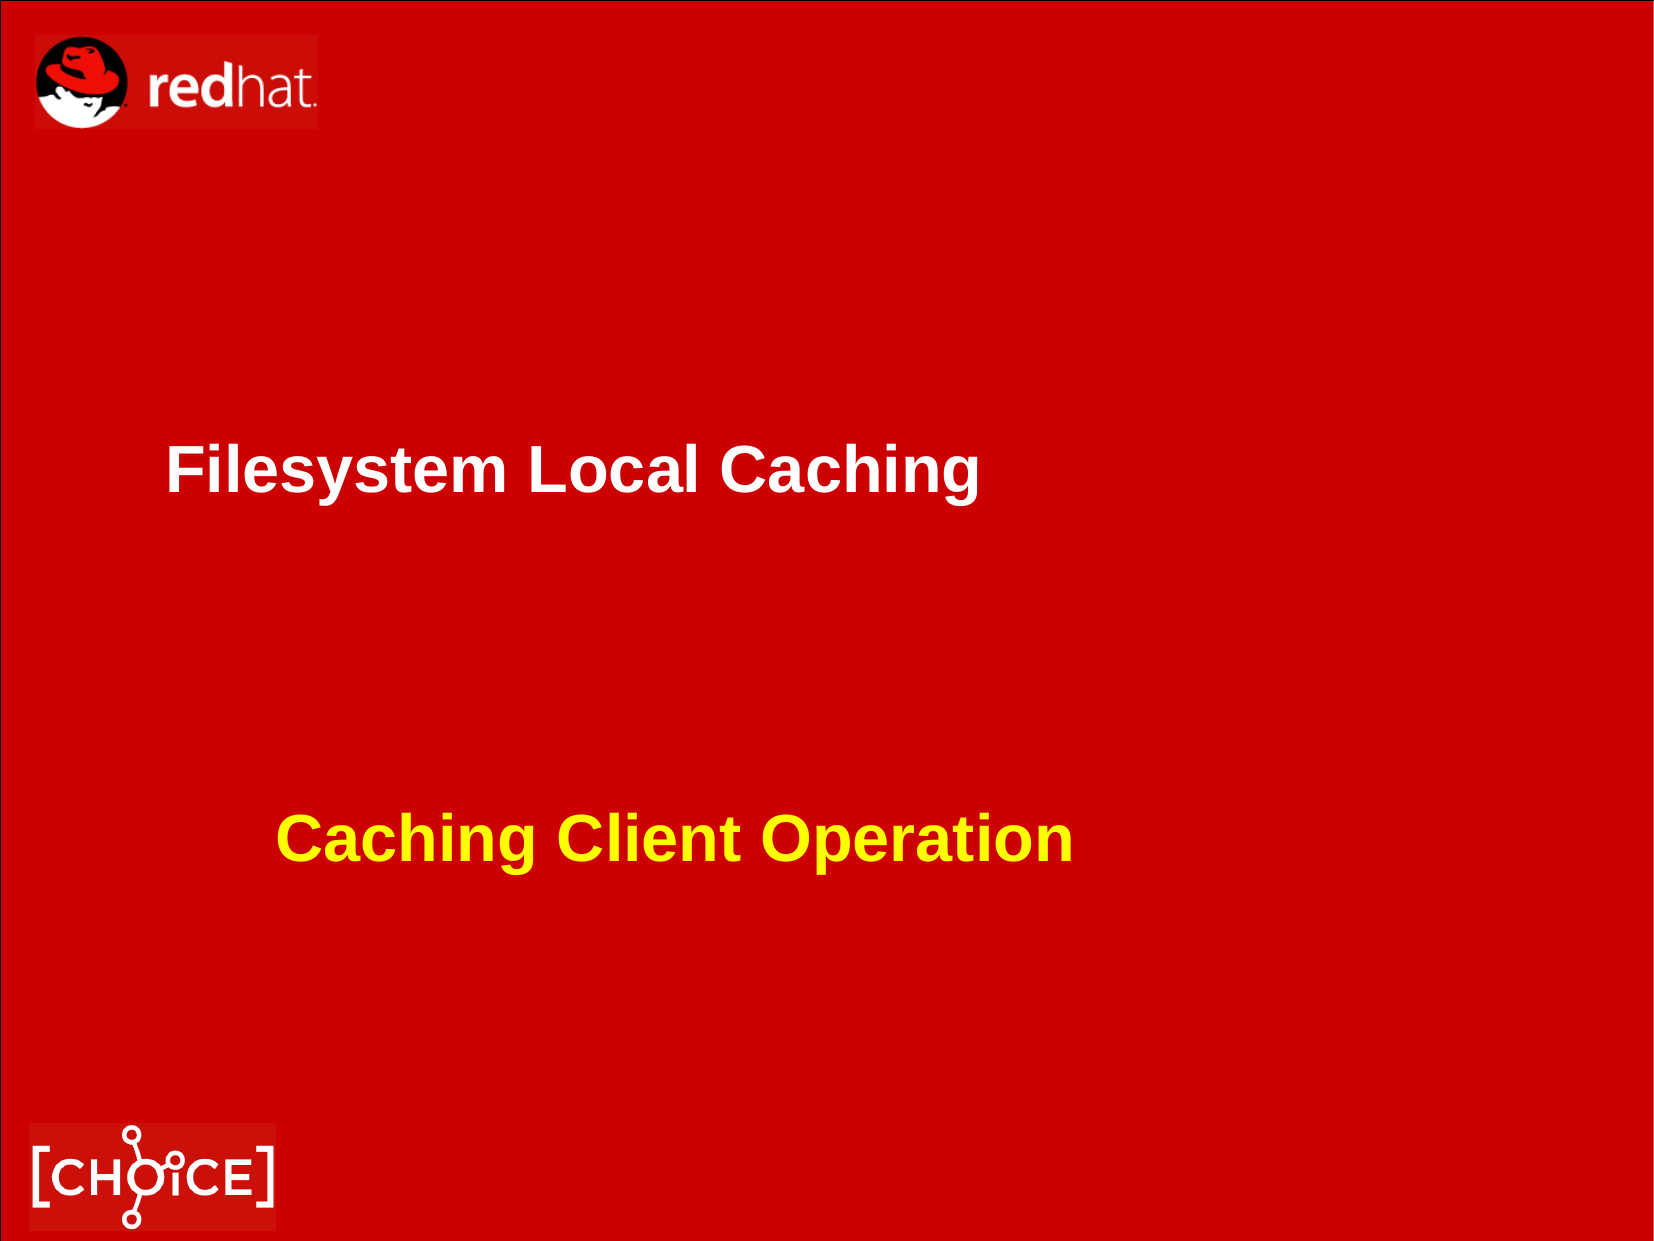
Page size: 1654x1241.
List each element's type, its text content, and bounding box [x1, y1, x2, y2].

title Filesystem Local Caching [165, 374, 1270, 564]
picture [29, 1123, 276, 1231]
subtitle Caching Client Operation [184, 754, 1093, 922]
picture [35, 35, 318, 129]
